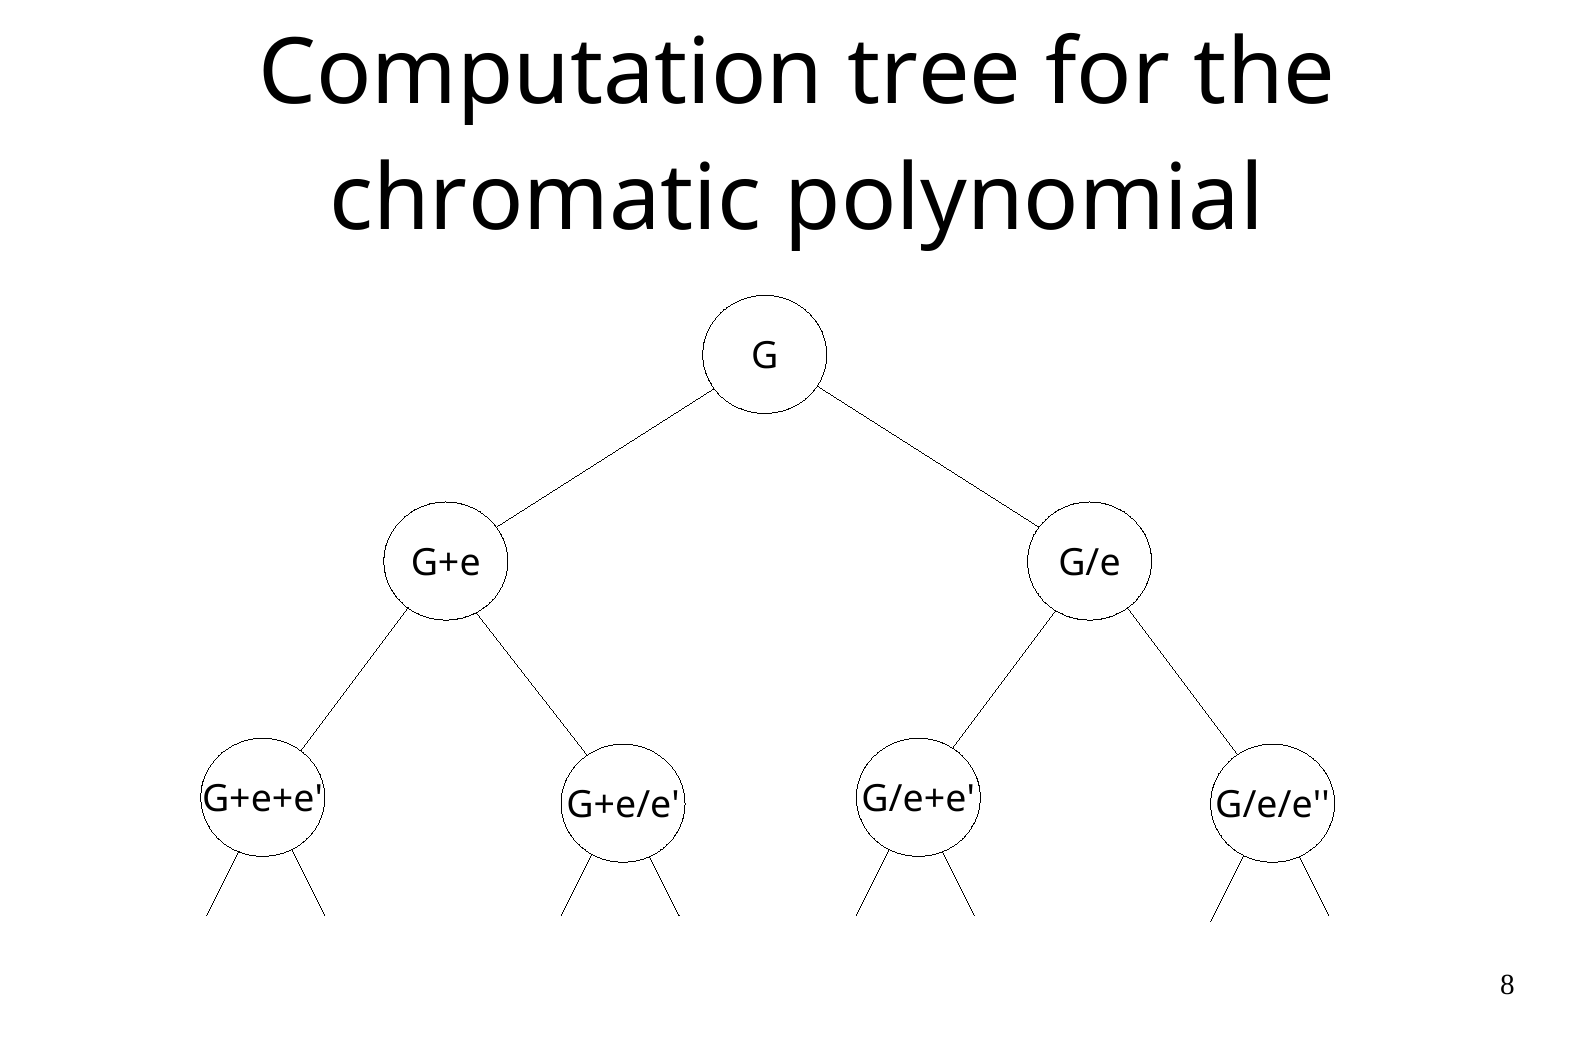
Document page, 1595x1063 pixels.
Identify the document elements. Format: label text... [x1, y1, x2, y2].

text_box G+e [383, 501, 508, 621]
text_box G [702, 295, 827, 414]
text_box G/e [1027, 501, 1152, 621]
text_box G/e/e'' [1210, 744, 1335, 863]
text_box G/e+e' [856, 738, 981, 857]
text_box G+e+e' [200, 738, 325, 857]
title Computation tree for the chromatic polynomial [79, 32, 1515, 230]
text_box G+e/e' [561, 744, 686, 863]
